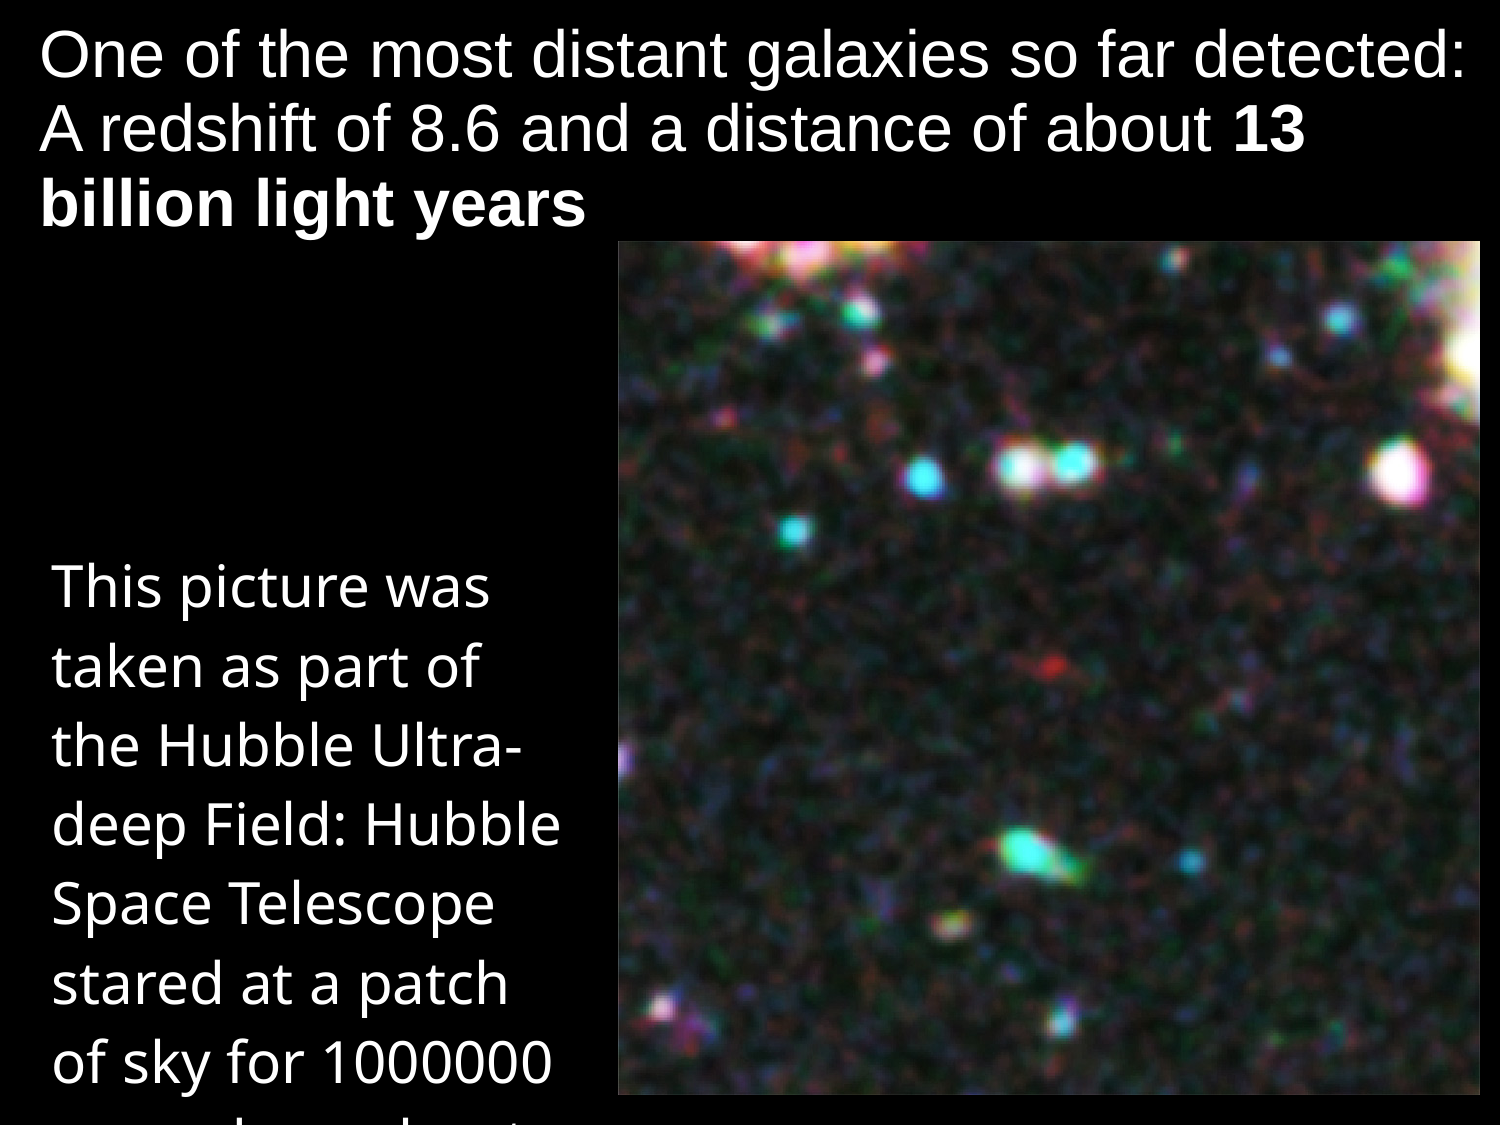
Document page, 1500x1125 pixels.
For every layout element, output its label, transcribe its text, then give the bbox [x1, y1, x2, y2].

text_box This picture was taken as part of the Hubble Ultra-deep Field: Hubble Space Telescope stared at a patch of sky for 1000000 seconds or about 11 days. [36, 538, 586, 1096]
picture [618, 241, 1480, 1096]
list One of the most distant galaxies so far detected: A redshift of 8.6 and a distance of about 13 billion light years [39, 16, 1480, 670]
